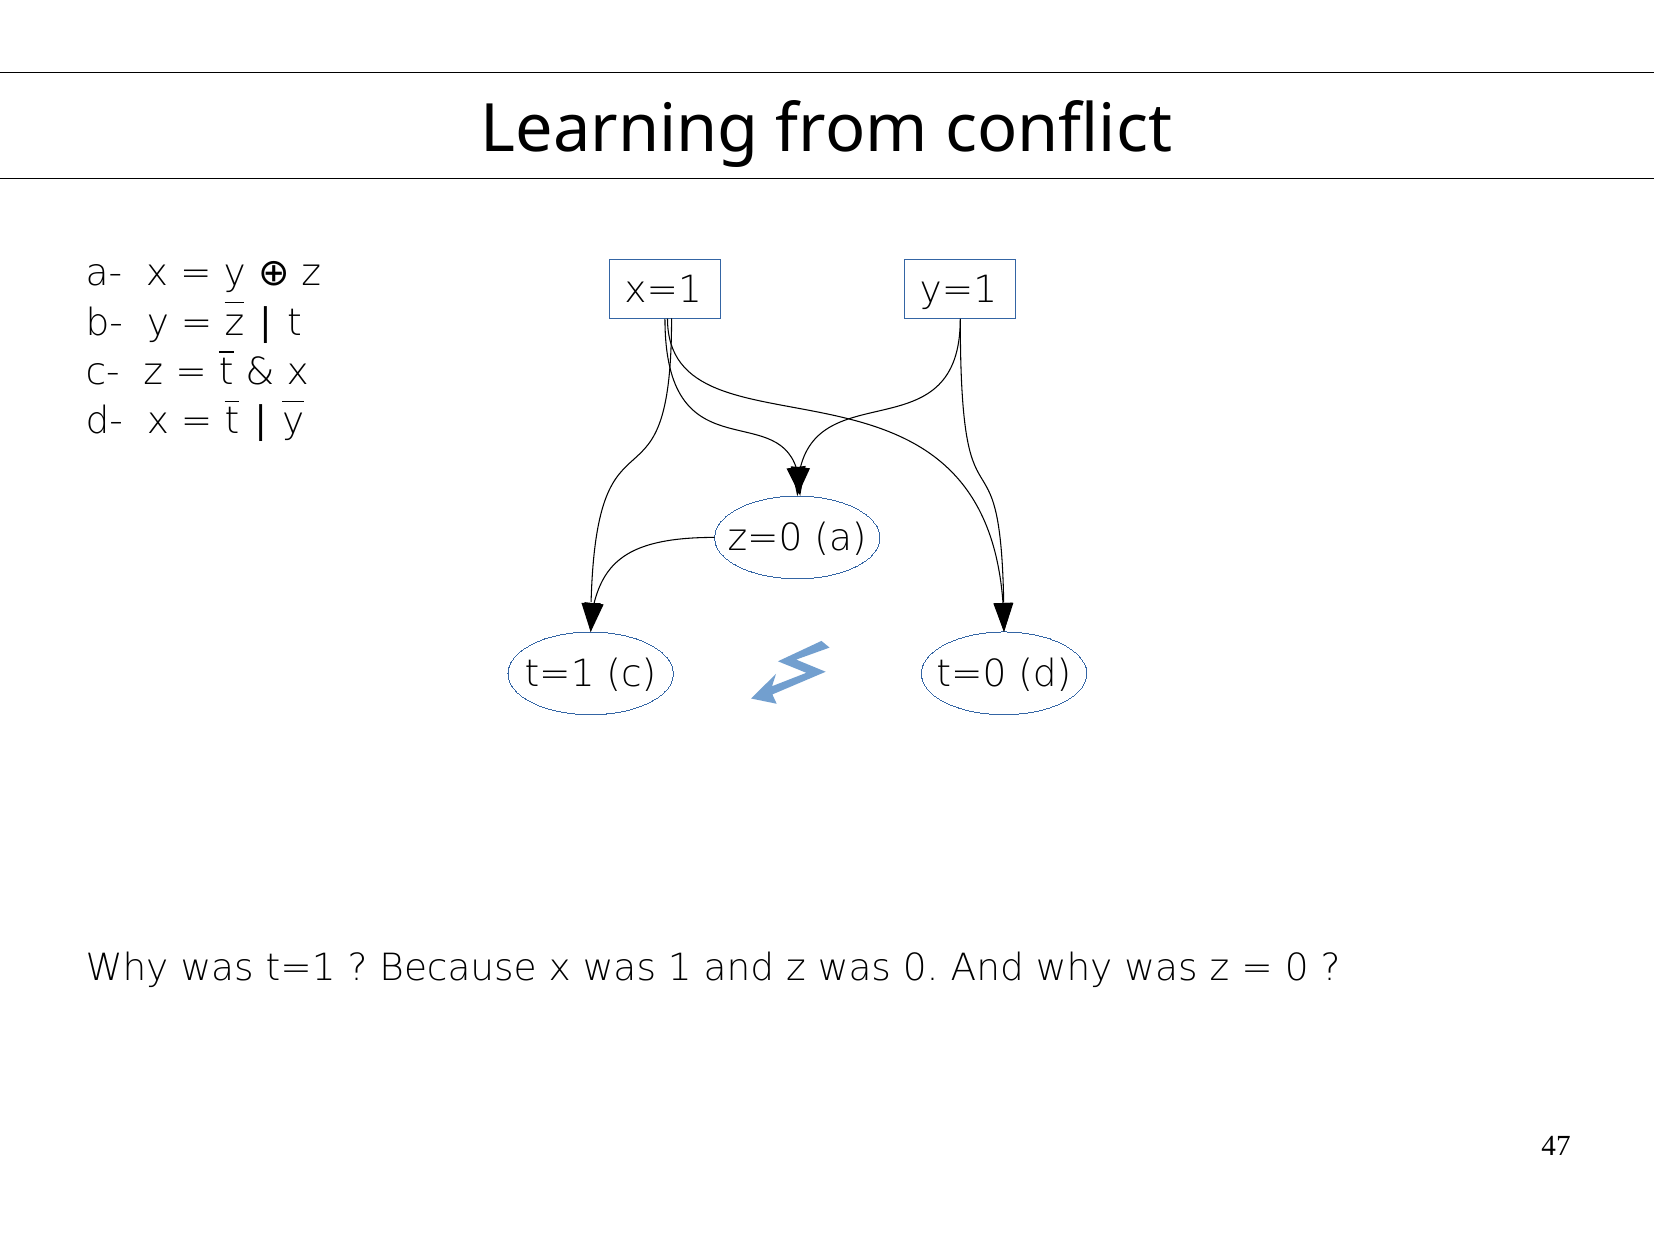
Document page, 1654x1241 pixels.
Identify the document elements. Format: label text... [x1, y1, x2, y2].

text_box Why was t=1 ? Because x was 1 and z was 0. And why was z = 0 ? [70, 937, 1512, 1205]
text_box x=1 [609, 259, 721, 319]
text_box y=1 [904, 259, 1016, 319]
text_box [751, 640, 830, 704]
text_box t=1 (c) [507, 632, 674, 715]
text_box z=0 (a) [714, 496, 880, 579]
text_box a- x = y ⊕ z b- y = z ∣ t c- z = t & x d- x = t ∣ y [70, 243, 414, 453]
text_box Learning from conflict [0, 72, 1654, 166]
text_box t=0 (d) [921, 631, 1087, 715]
